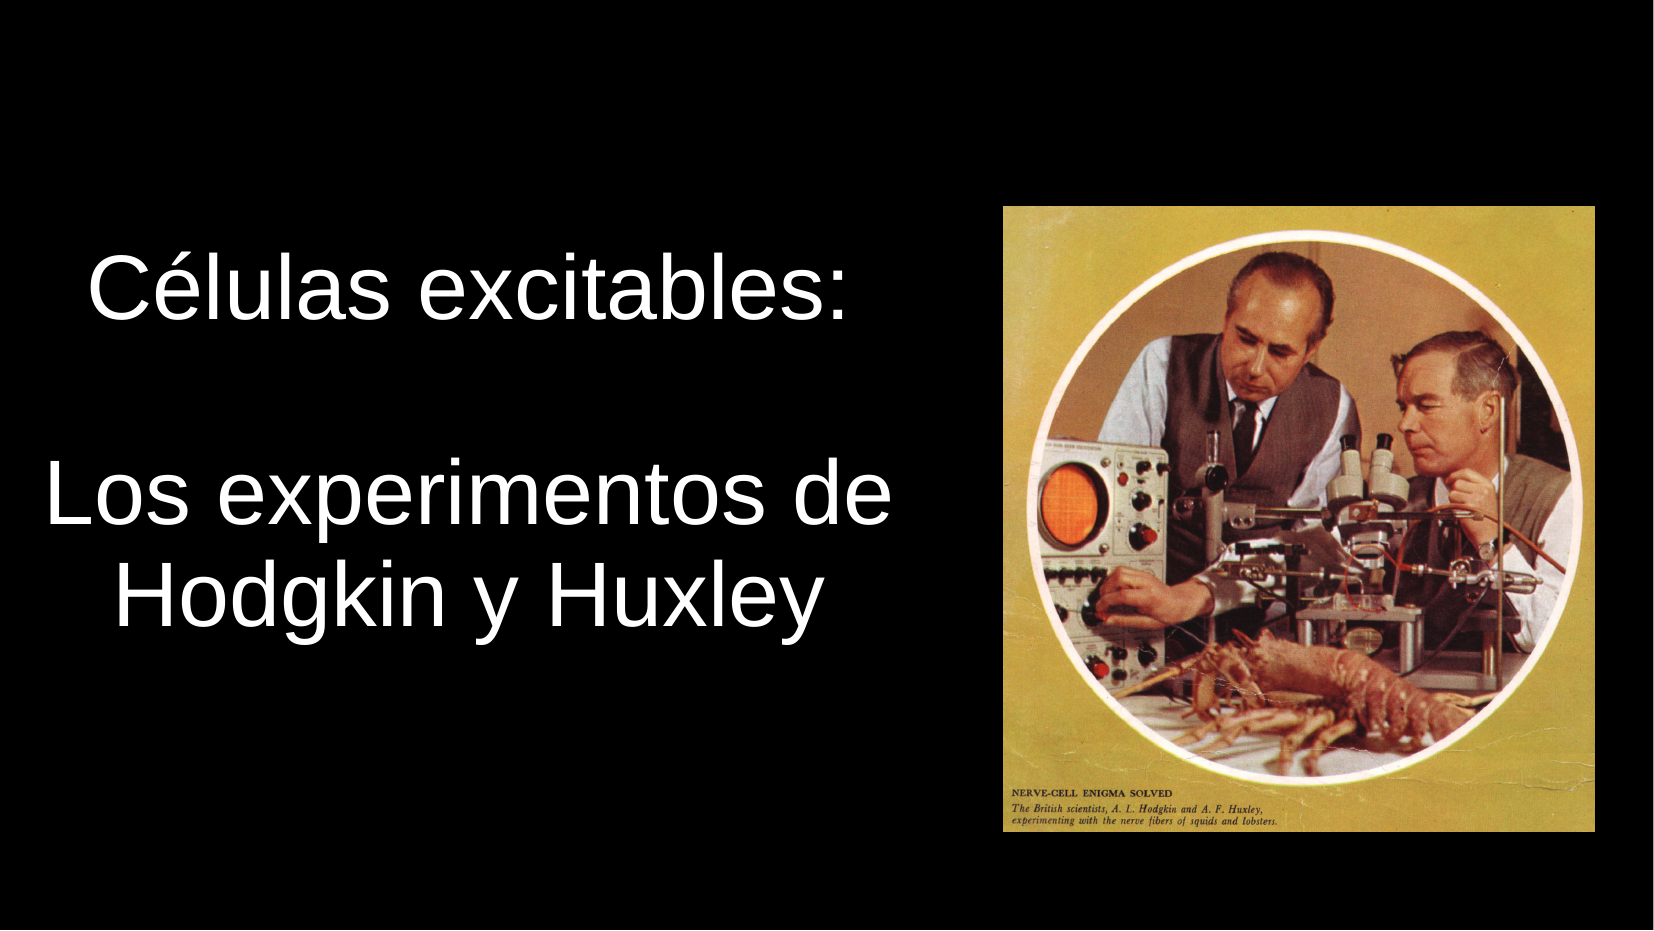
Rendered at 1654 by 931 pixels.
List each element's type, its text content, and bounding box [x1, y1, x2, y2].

picture [1003, 206, 1595, 832]
title Células excitables: Los experimentos de Hodgkin y Huxley [23, 236, 916, 647]
